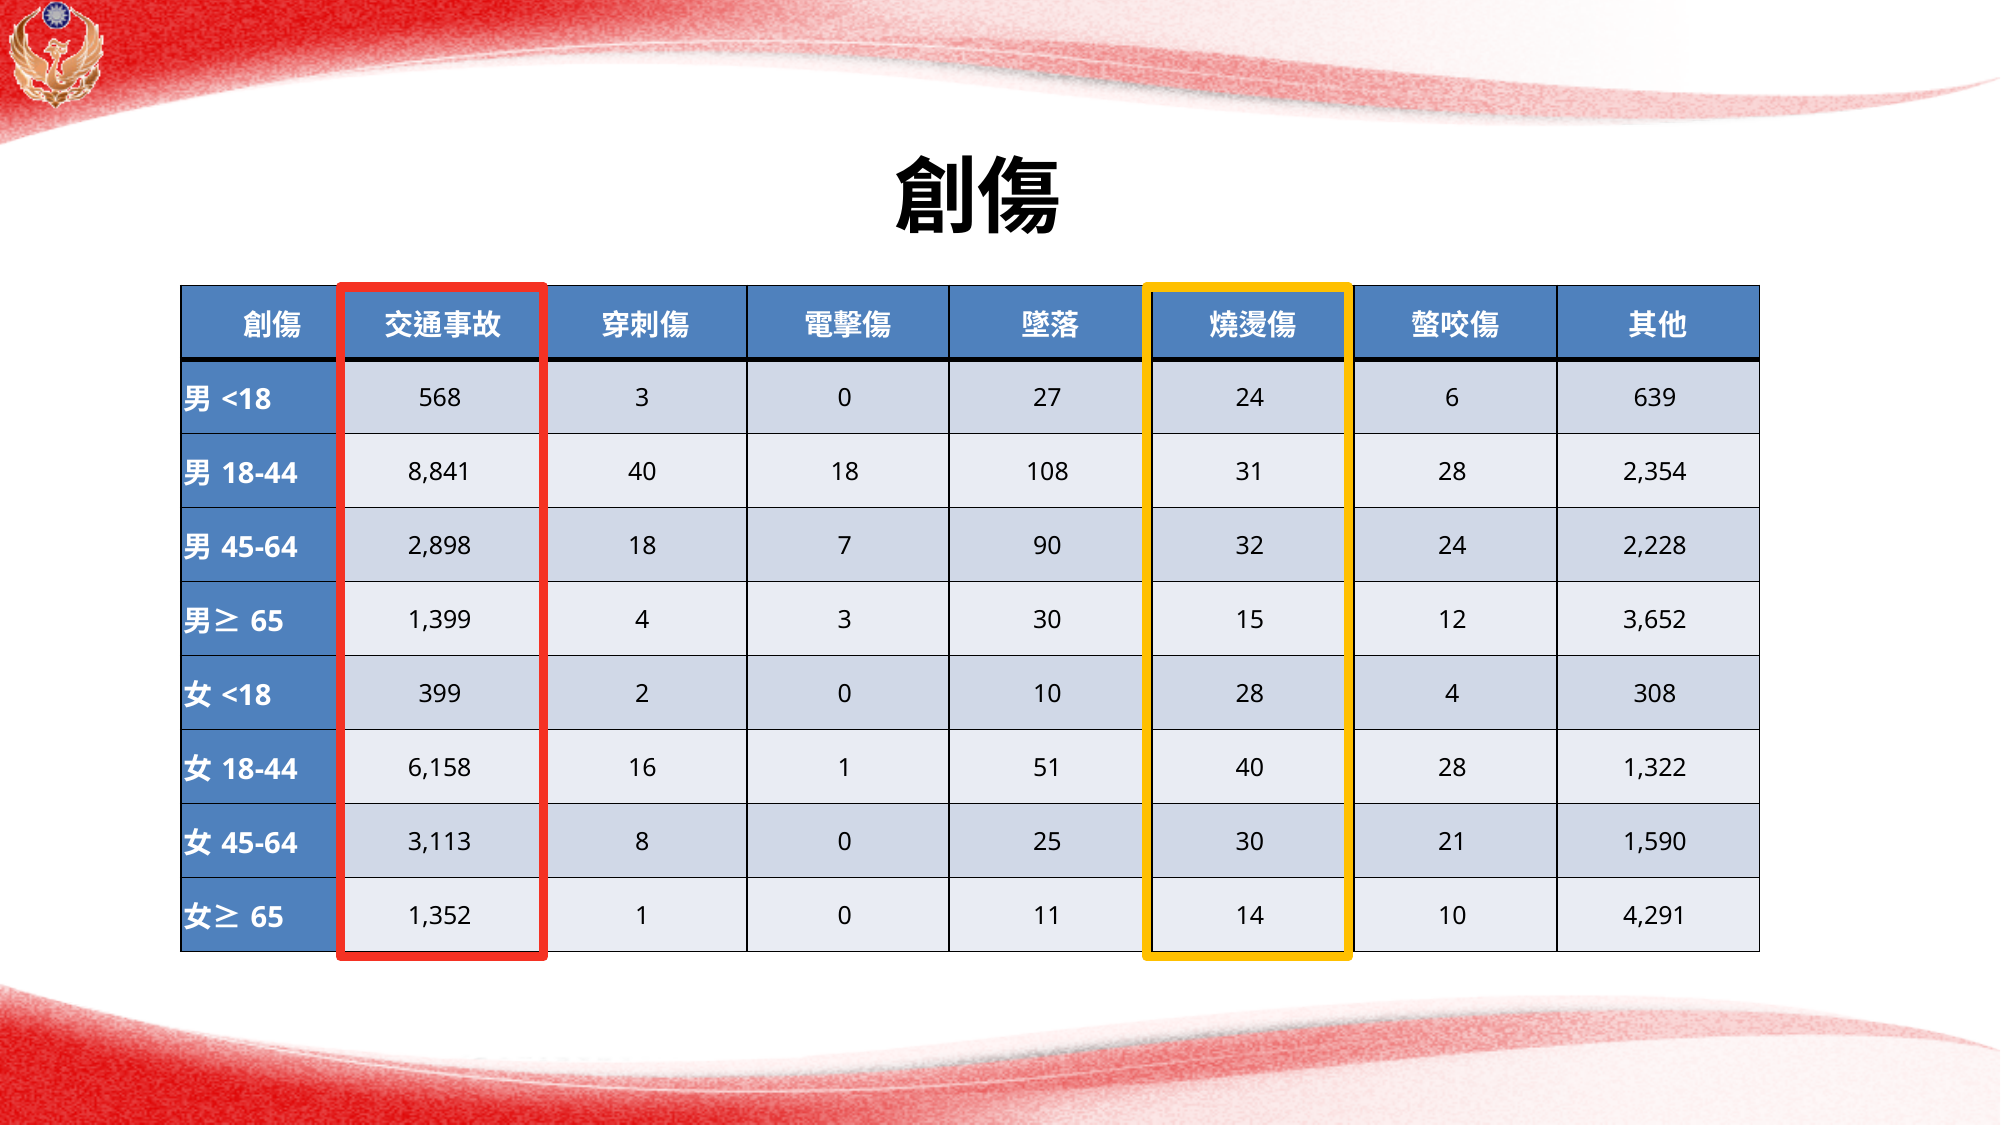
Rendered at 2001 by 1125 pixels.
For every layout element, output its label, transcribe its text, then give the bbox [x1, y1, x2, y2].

table_cell 25 [950, 804, 1142, 877]
table_cell 24 [1355, 508, 1556, 581]
table_cell 27 [950, 362, 1142, 433]
table_cell 男18-44 [182, 434, 336, 507]
table_cell 40 [1153, 730, 1344, 803]
table_cell 3,113 [345, 804, 539, 877]
table_cell 14 [1153, 878, 1344, 951]
table_cell 女45-64 [182, 804, 336, 877]
table_cell 21 [1355, 804, 1556, 877]
table_cell 1 [748, 730, 948, 803]
table_cell 16 [548, 730, 746, 803]
table_cell 30 [950, 582, 1142, 655]
table_header 穿刺傷 [548, 286, 746, 357]
table_cell 8 [548, 804, 746, 877]
table_cell 0 [748, 878, 948, 951]
table_cell 1,399 [345, 582, 539, 655]
table_cell 0 [748, 362, 948, 433]
table_cell 2 [548, 656, 746, 729]
table_cell 1,322 [1558, 730, 1759, 803]
table_cell 308 [1558, 656, 1759, 729]
picture [0, 0, 2001, 1125]
table_cell 男45-64 [182, 508, 336, 581]
table_header 燒燙傷 [1153, 292, 1344, 357]
table_cell 0 [748, 804, 948, 877]
table_header 其他 [1558, 286, 1759, 357]
table_cell 399 [345, 656, 539, 729]
table_cell 639 [1558, 362, 1759, 433]
table_cell 568 [345, 362, 539, 433]
table_cell 90 [950, 508, 1142, 581]
table_cell 24 [1153, 362, 1344, 433]
table_cell 10 [950, 656, 1142, 729]
table_cell 女18-44 [182, 730, 336, 803]
table_cell 4,291 [1558, 878, 1759, 951]
table_header 交通事故 [345, 292, 539, 357]
table_cell 7 [748, 508, 948, 581]
table_cell 28 [1355, 730, 1556, 803]
table_cell 4 [1355, 656, 1556, 729]
table_cell 11 [950, 878, 1142, 951]
table_cell 3 [748, 582, 948, 655]
table_cell 4 [548, 582, 746, 655]
table_cell 32 [1153, 508, 1344, 581]
table_header 螫咬傷 [1355, 286, 1556, 357]
table_cell 2,898 [345, 508, 539, 581]
table_cell 2,354 [1558, 434, 1759, 507]
table_cell 51 [950, 730, 1142, 803]
table_cell 6,158 [345, 730, 539, 803]
table_header 創傷 [182, 286, 336, 357]
table_cell 10 [1355, 878, 1556, 951]
table_header 電擊傷 [748, 286, 948, 357]
table_cell 3 [548, 362, 746, 433]
title 創傷 [77, 116, 1878, 270]
table_cell 28 [1153, 656, 1344, 729]
table_cell 40 [548, 434, 746, 507]
table_cell 2,228 [1558, 508, 1759, 581]
table_cell 6 [1355, 362, 1556, 433]
table_cell 1,352 [345, 878, 539, 951]
table_cell 12 [1355, 582, 1556, 655]
table_header 墜落 [950, 286, 1142, 357]
table_cell 男≥65 [182, 582, 336, 655]
table_cell 1,590 [1558, 804, 1759, 877]
table_cell 1 [548, 878, 746, 951]
table_cell 28 [1355, 434, 1556, 507]
table_cell 18 [748, 434, 948, 507]
table_cell 15 [1153, 582, 1344, 655]
table_cell 108 [950, 434, 1142, 507]
table_cell 3,652 [1558, 582, 1759, 655]
table_cell 18 [548, 508, 746, 581]
table_cell 0 [748, 656, 948, 729]
table_cell 女≥65 [182, 878, 336, 951]
table_cell 男<18 [182, 362, 336, 433]
table_cell 31 [1153, 434, 1344, 507]
table_cell 8,841 [345, 434, 539, 507]
table_cell 女<18 [182, 656, 336, 729]
table_cell 30 [1153, 804, 1344, 877]
